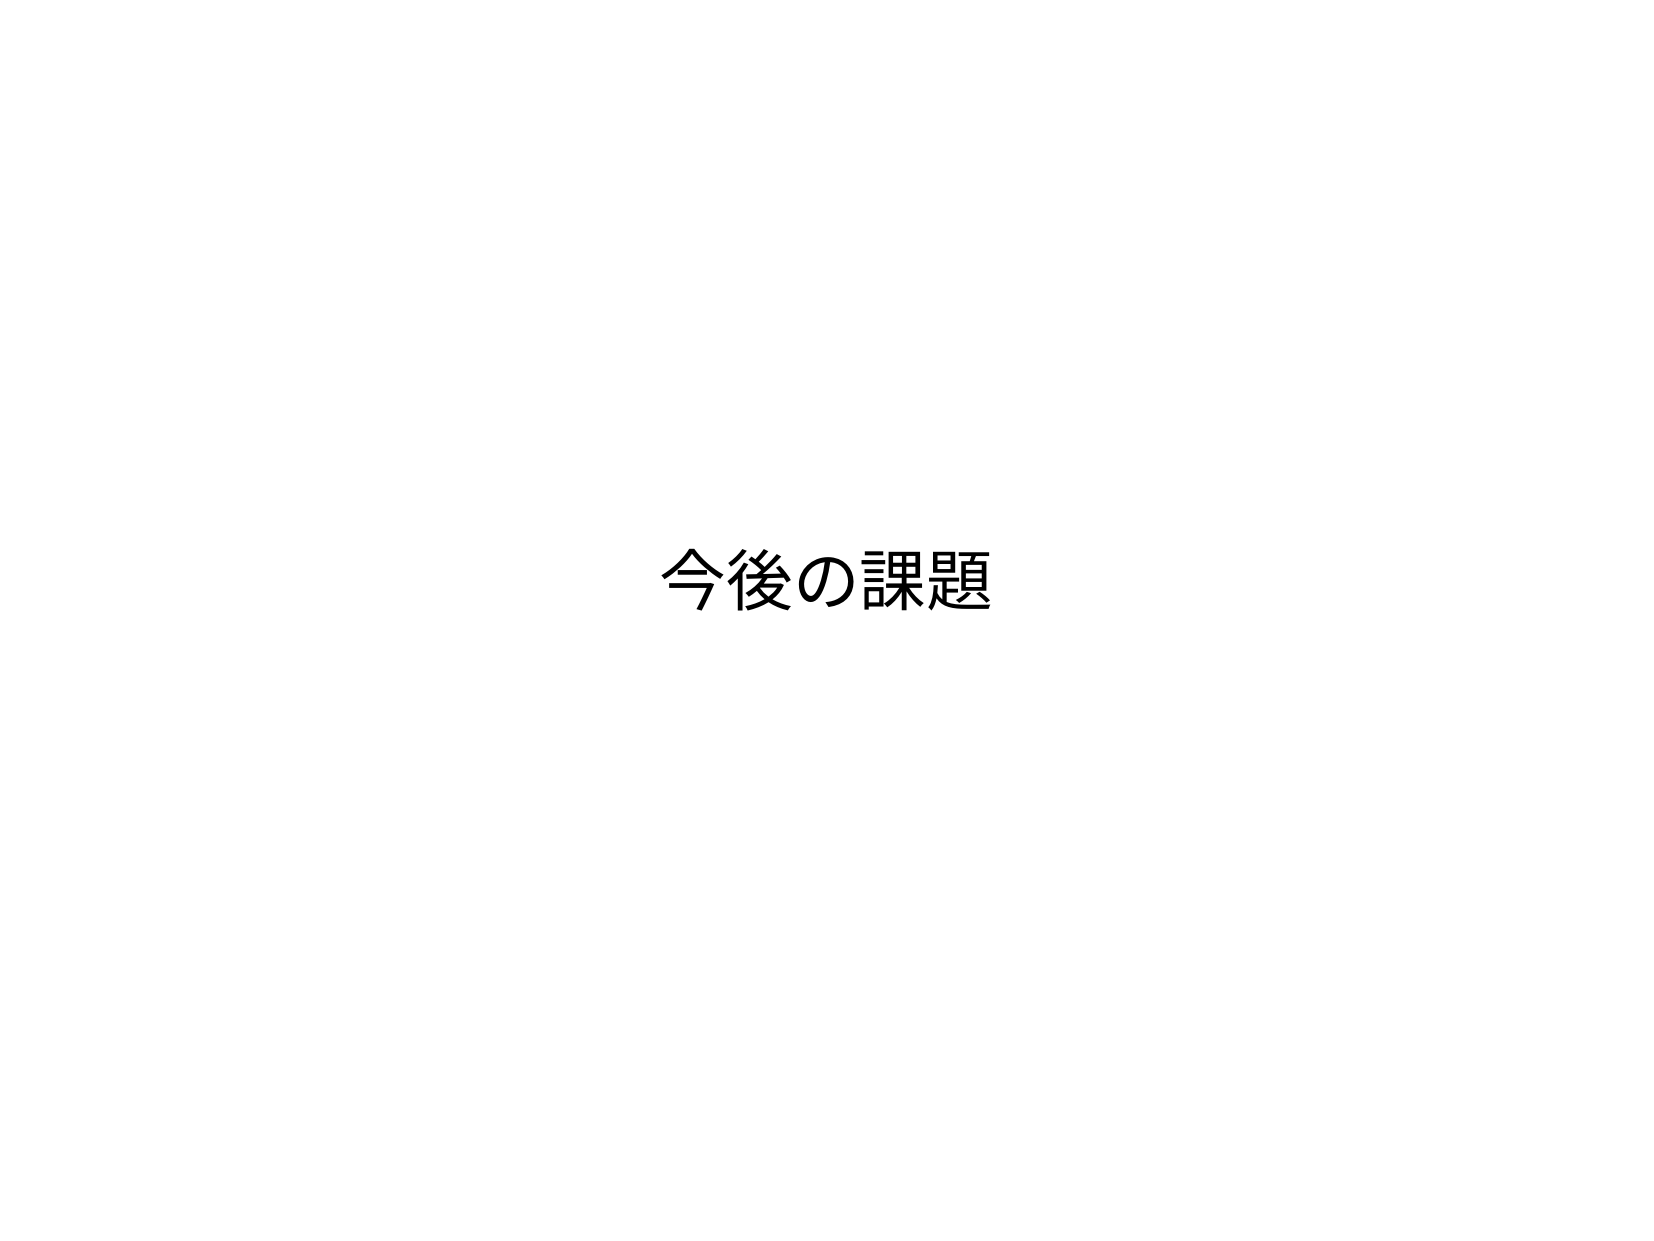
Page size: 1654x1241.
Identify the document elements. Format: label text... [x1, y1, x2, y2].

subtitle 今後の課題 [82, 49, 1571, 1109]
